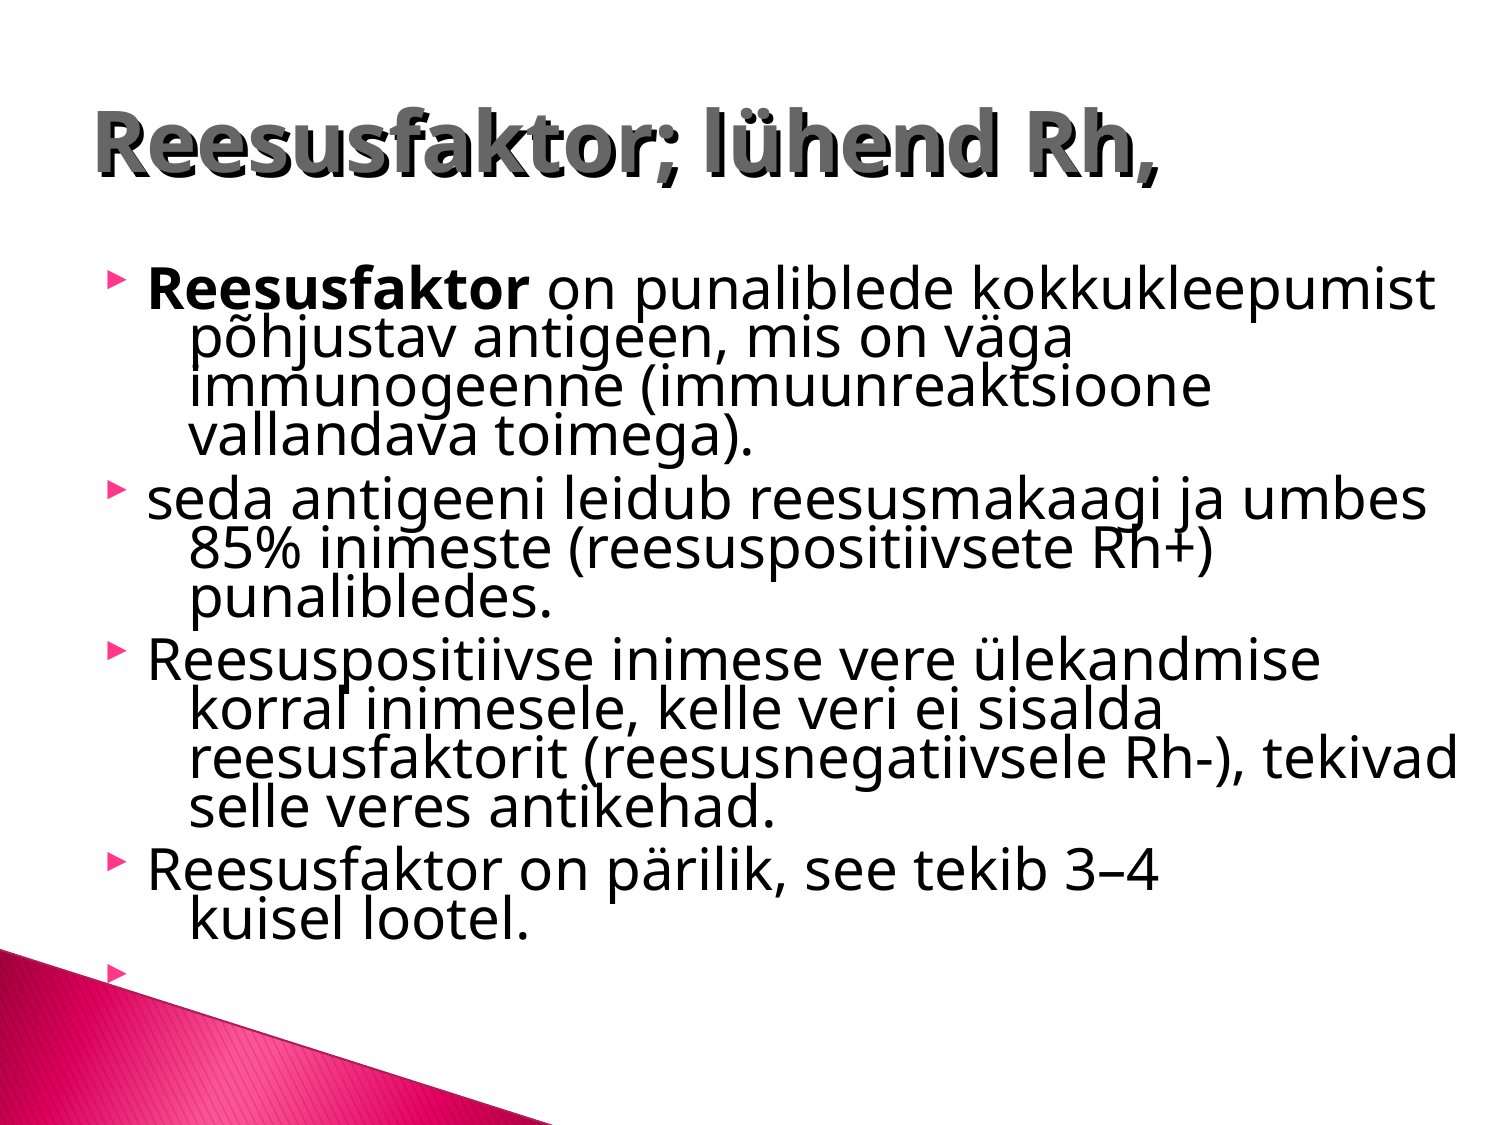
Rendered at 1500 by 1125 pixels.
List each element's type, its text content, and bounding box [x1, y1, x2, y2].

list Reesusfaktor on punaliblede kokkukleepumist põhjustav antigeen, mis on väga immunogeenne (immuunreaktsioone vallandava toimega). seda antigeeni leidub reesusmakaagi ja umbes 85% inimeste (reesuspositiivsete Rh+) punalibledes. Reesuspositiivse inimese vere ülekandmise korral inimesele, kelle veri ei sisalda reesusfaktorit (reesusnegatiivsele Rh-), tekivad selle veres antikehad. Reesusfaktor on pärilik, see tekib 3–4 kuisel lootel. [53, 262, 1483, 1005]
title Reesusfaktor; lühend Rh, [75, 45, 1426, 233]
